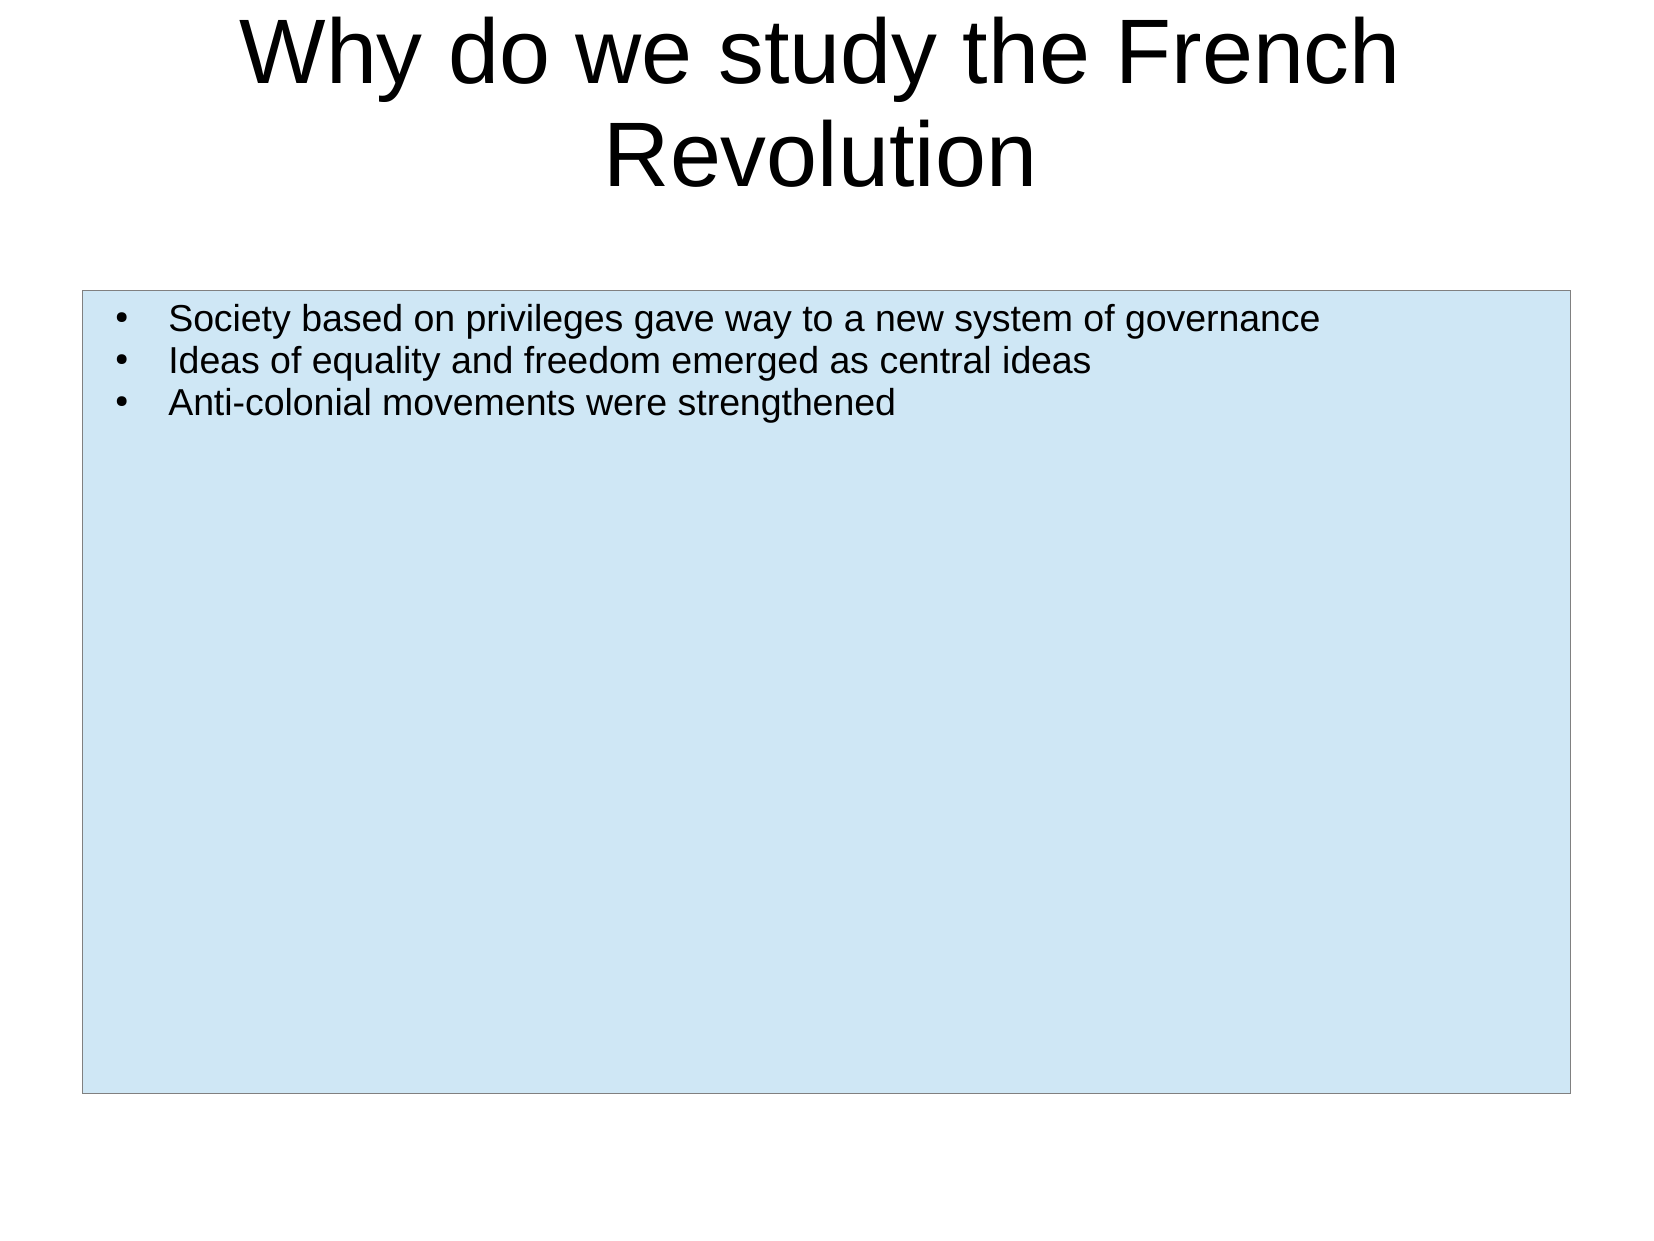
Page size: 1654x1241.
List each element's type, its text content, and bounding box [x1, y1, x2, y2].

title Why do we study the French Revolution [76, 1, 1565, 207]
list Society based on privileges gave way to a new system of governance Ideas of equality and freedom emerged as central ideas Anti-colonial movements were strengthened [82, 290, 1571, 1094]
